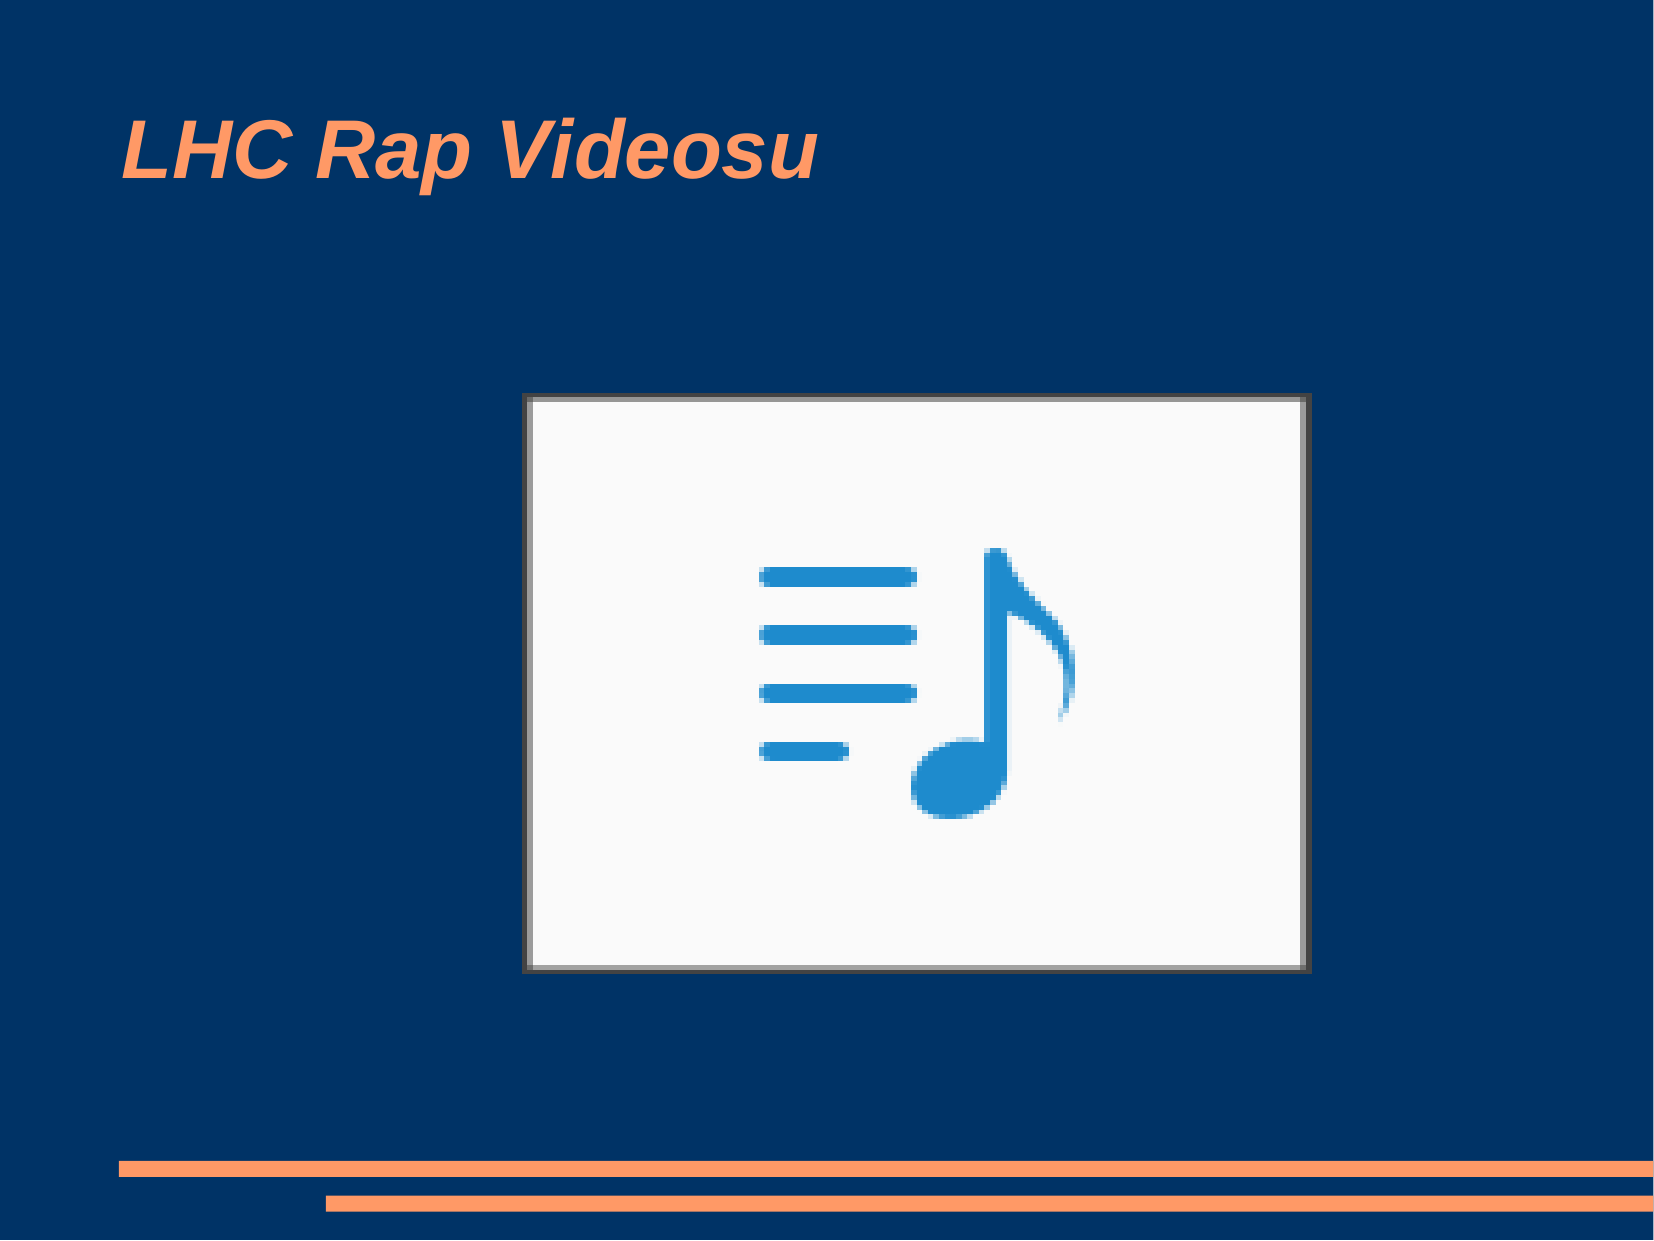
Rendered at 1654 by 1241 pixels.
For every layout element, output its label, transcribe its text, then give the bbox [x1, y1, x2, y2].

title LHC Rap Videosu [121, 46, 1534, 254]
text_box [521, 392, 1313, 976]
